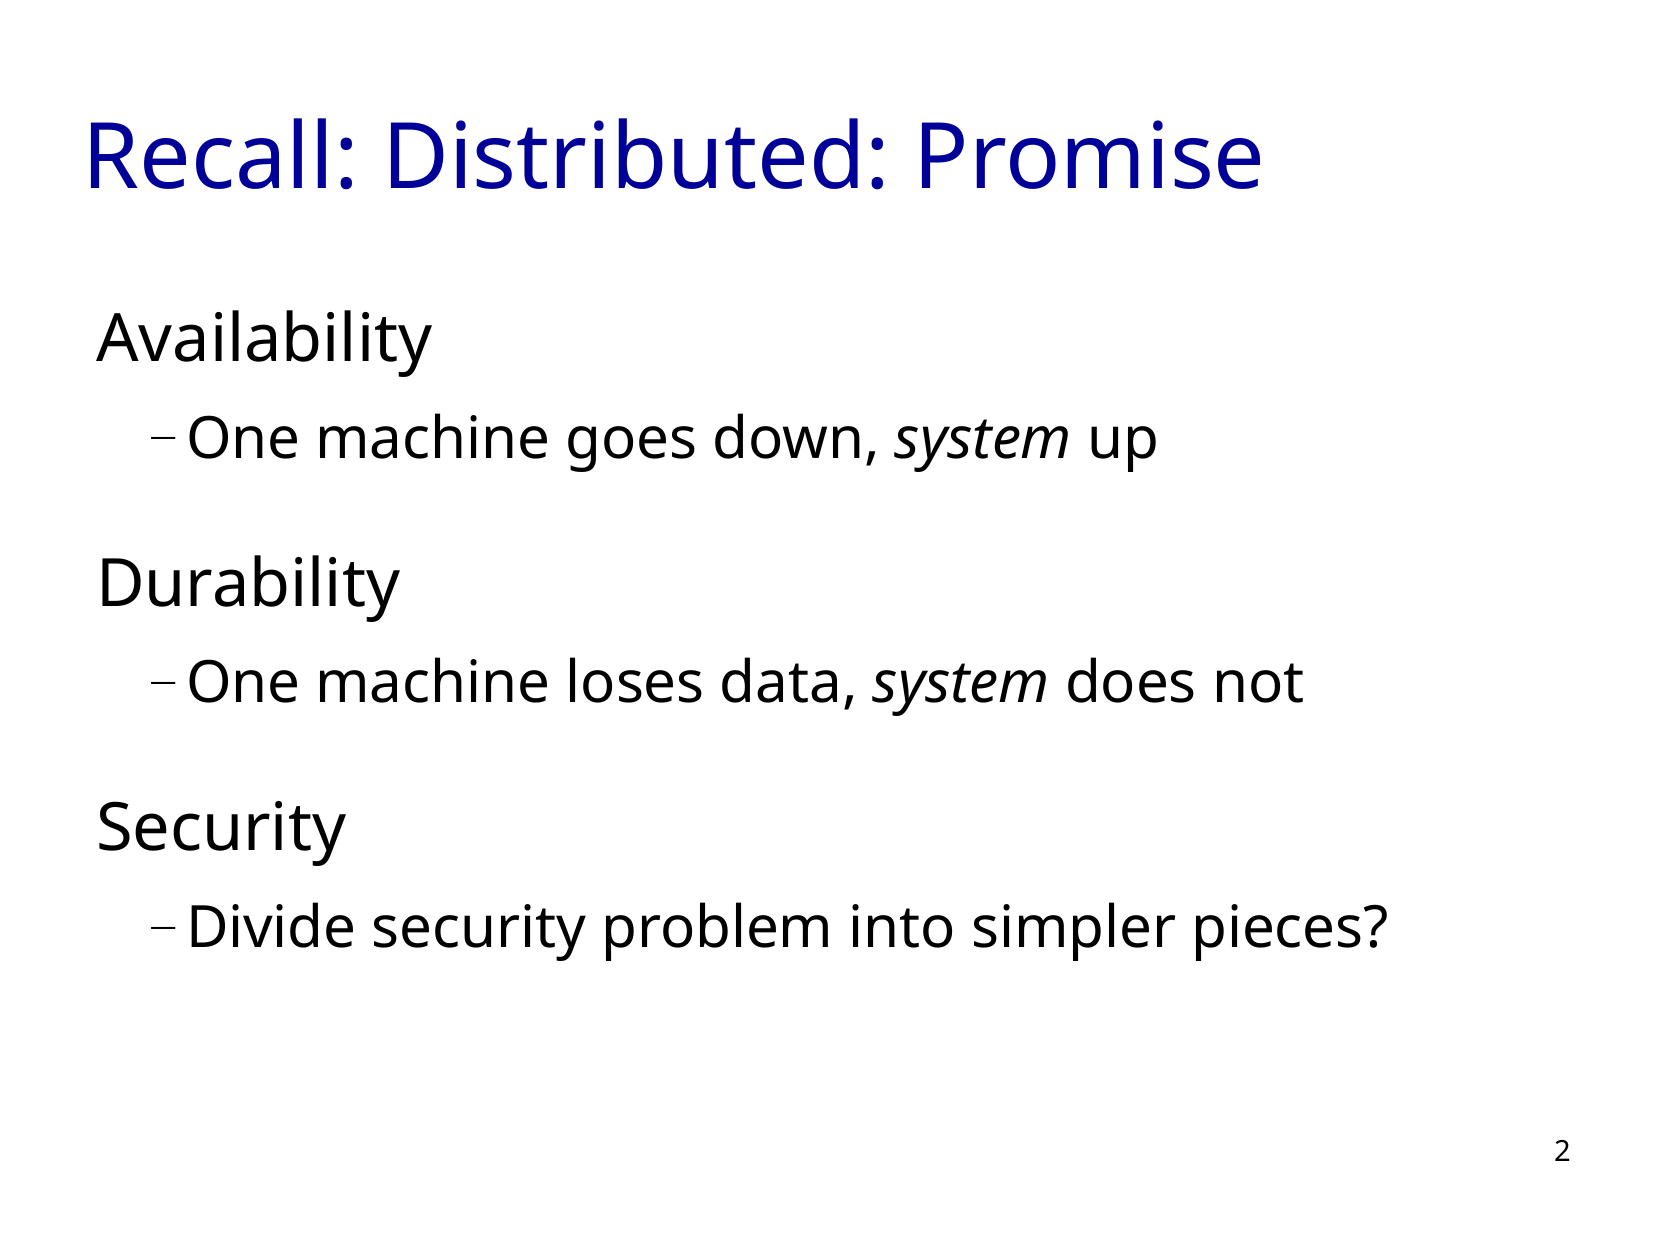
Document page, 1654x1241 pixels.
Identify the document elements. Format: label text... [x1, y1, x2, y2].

list Availability One machine goes down, system up Durability One machine loses data, system does not Security Divide security problem into simpler pieces? [60, 290, 1571, 1096]
title Recall: Distributed: Promise [82, 49, 1571, 257]
